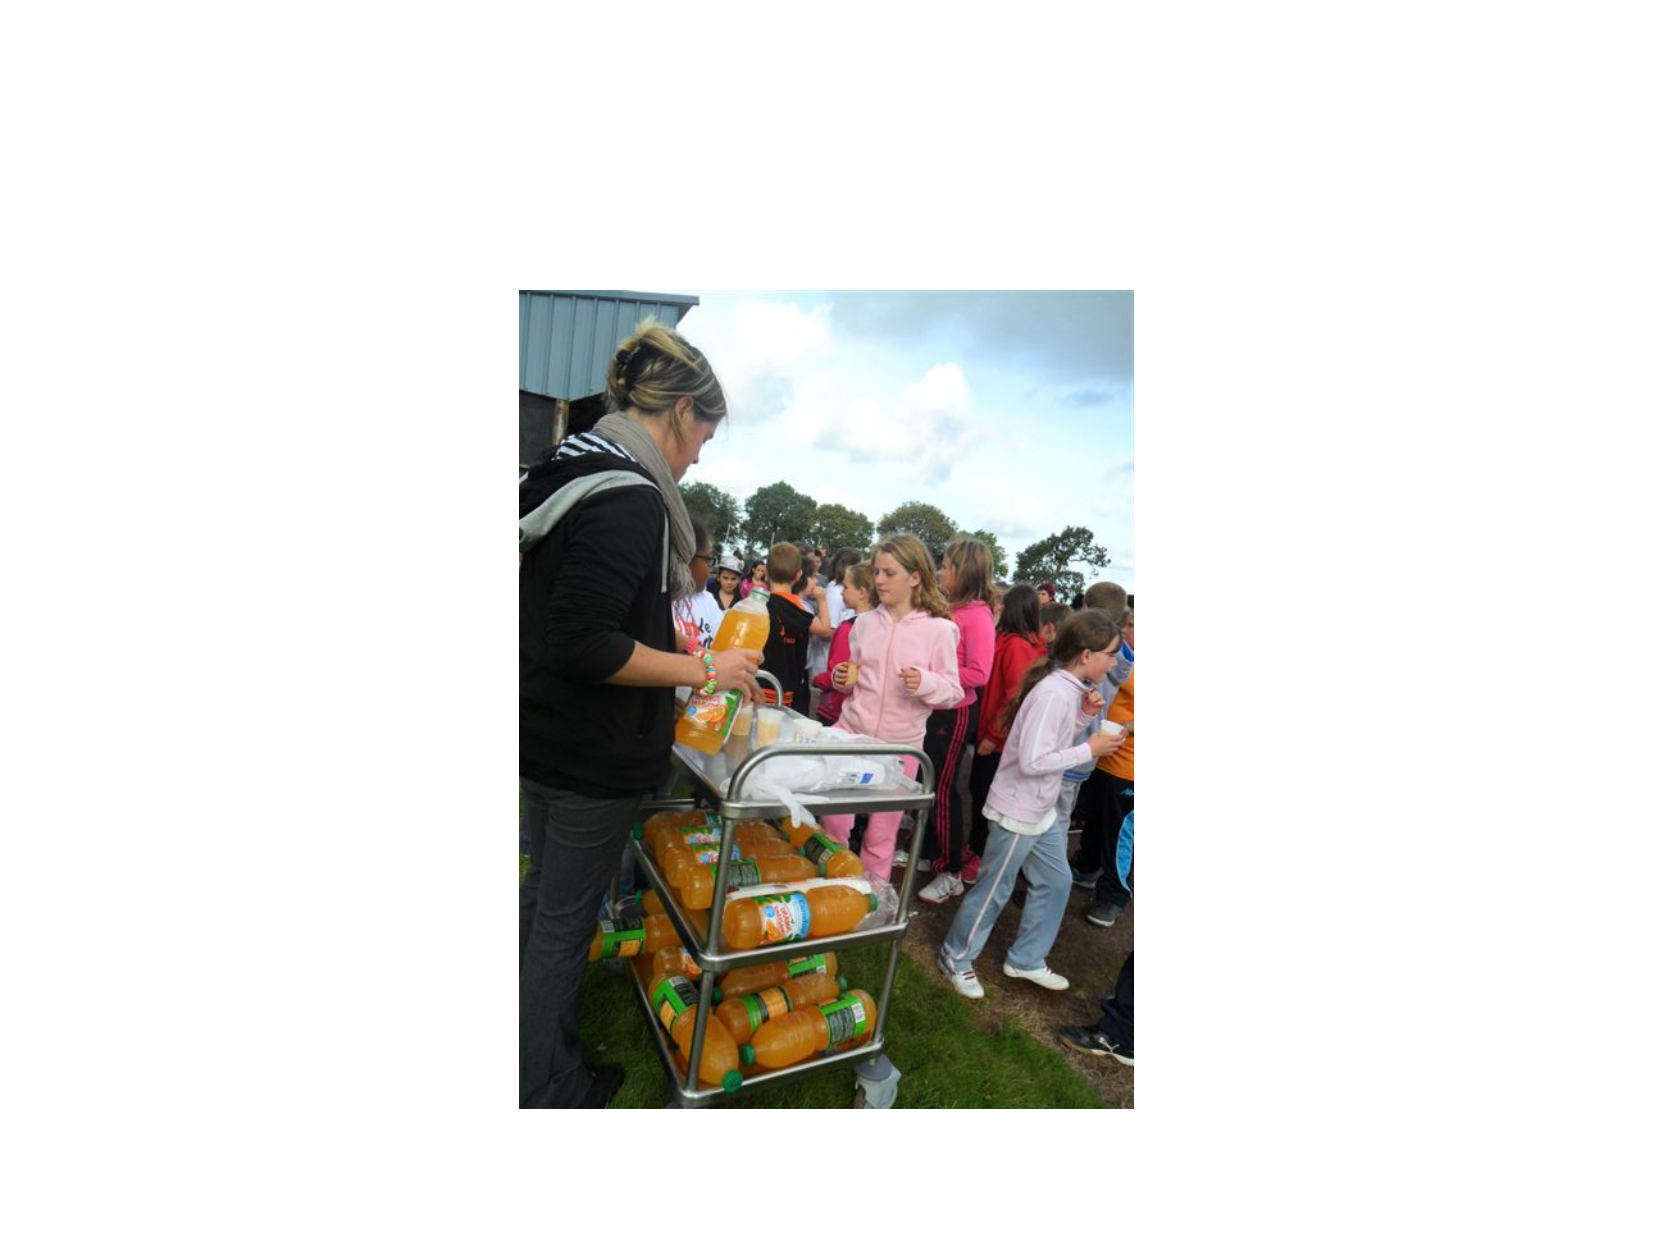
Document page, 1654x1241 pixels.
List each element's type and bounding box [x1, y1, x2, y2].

picture [519, 290, 1134, 1109]
